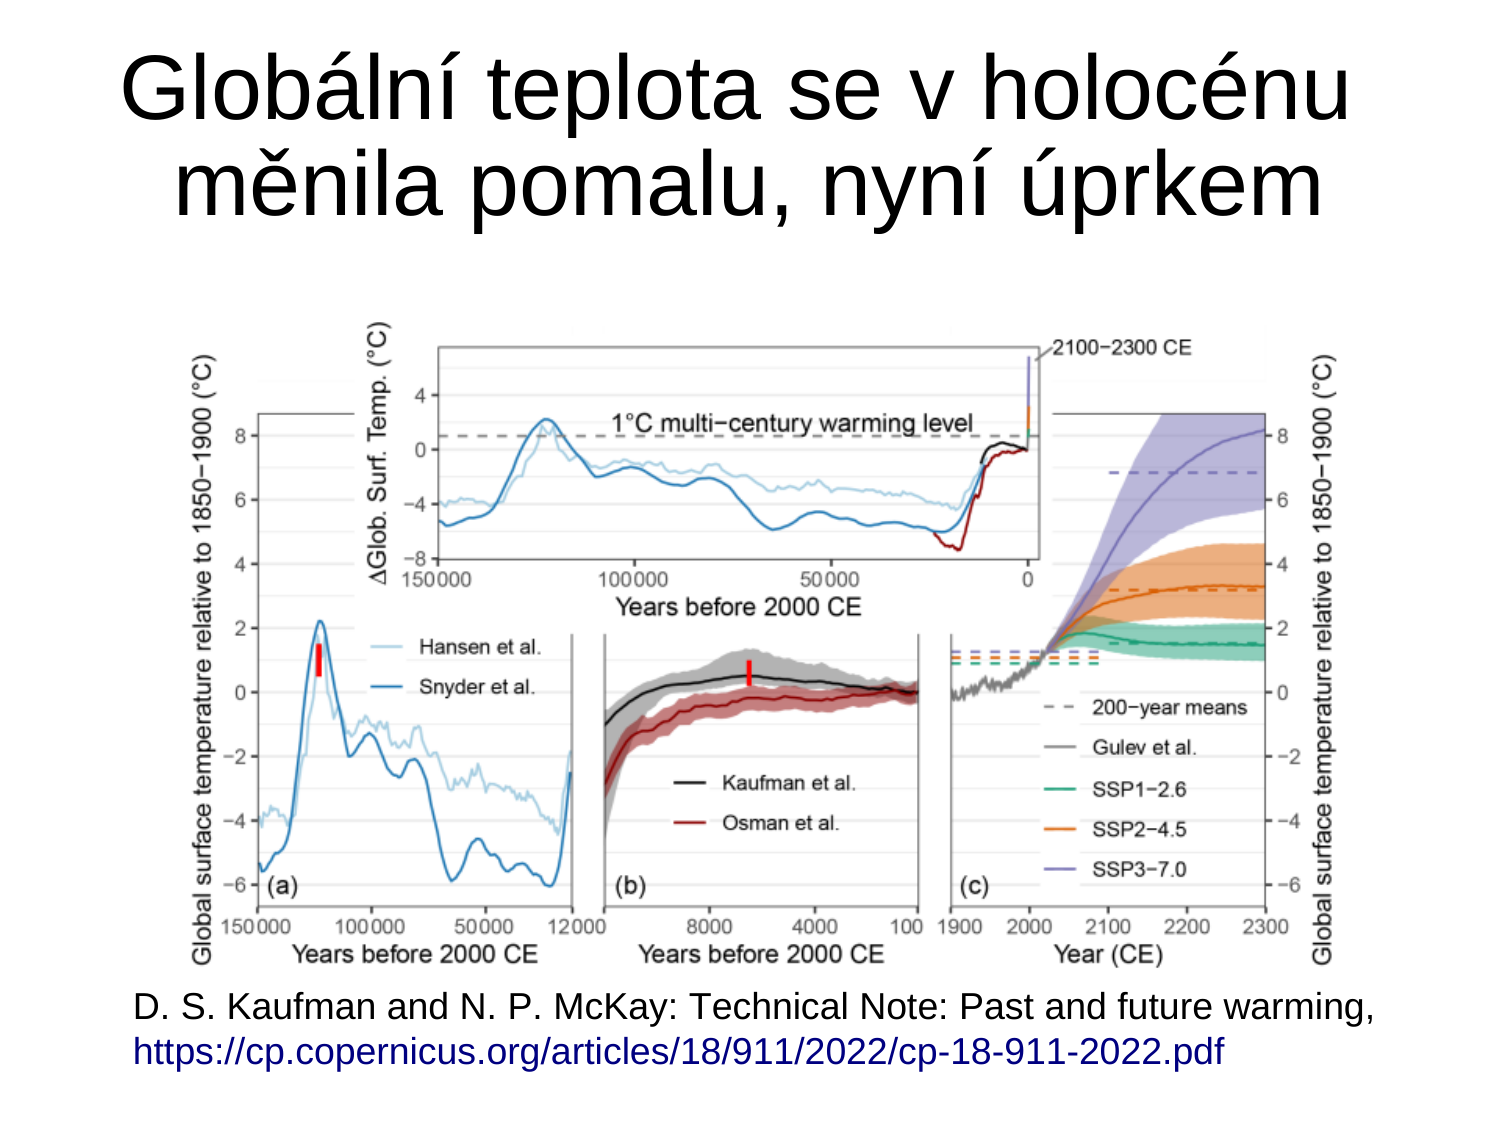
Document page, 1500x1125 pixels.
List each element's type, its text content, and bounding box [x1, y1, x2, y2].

picture [161, 321, 1360, 974]
text_box D. S. Kaufman and N. P. McKay: Technical Note: Past and future warming, https://cp.copernicus.org/articles/18/911/2022/cp-18-911-2022.pdf [118, 974, 1447, 1125]
title Globální teplota se v holocénu měnila pomalu, nyní úprkem [75, 21, 1425, 257]
